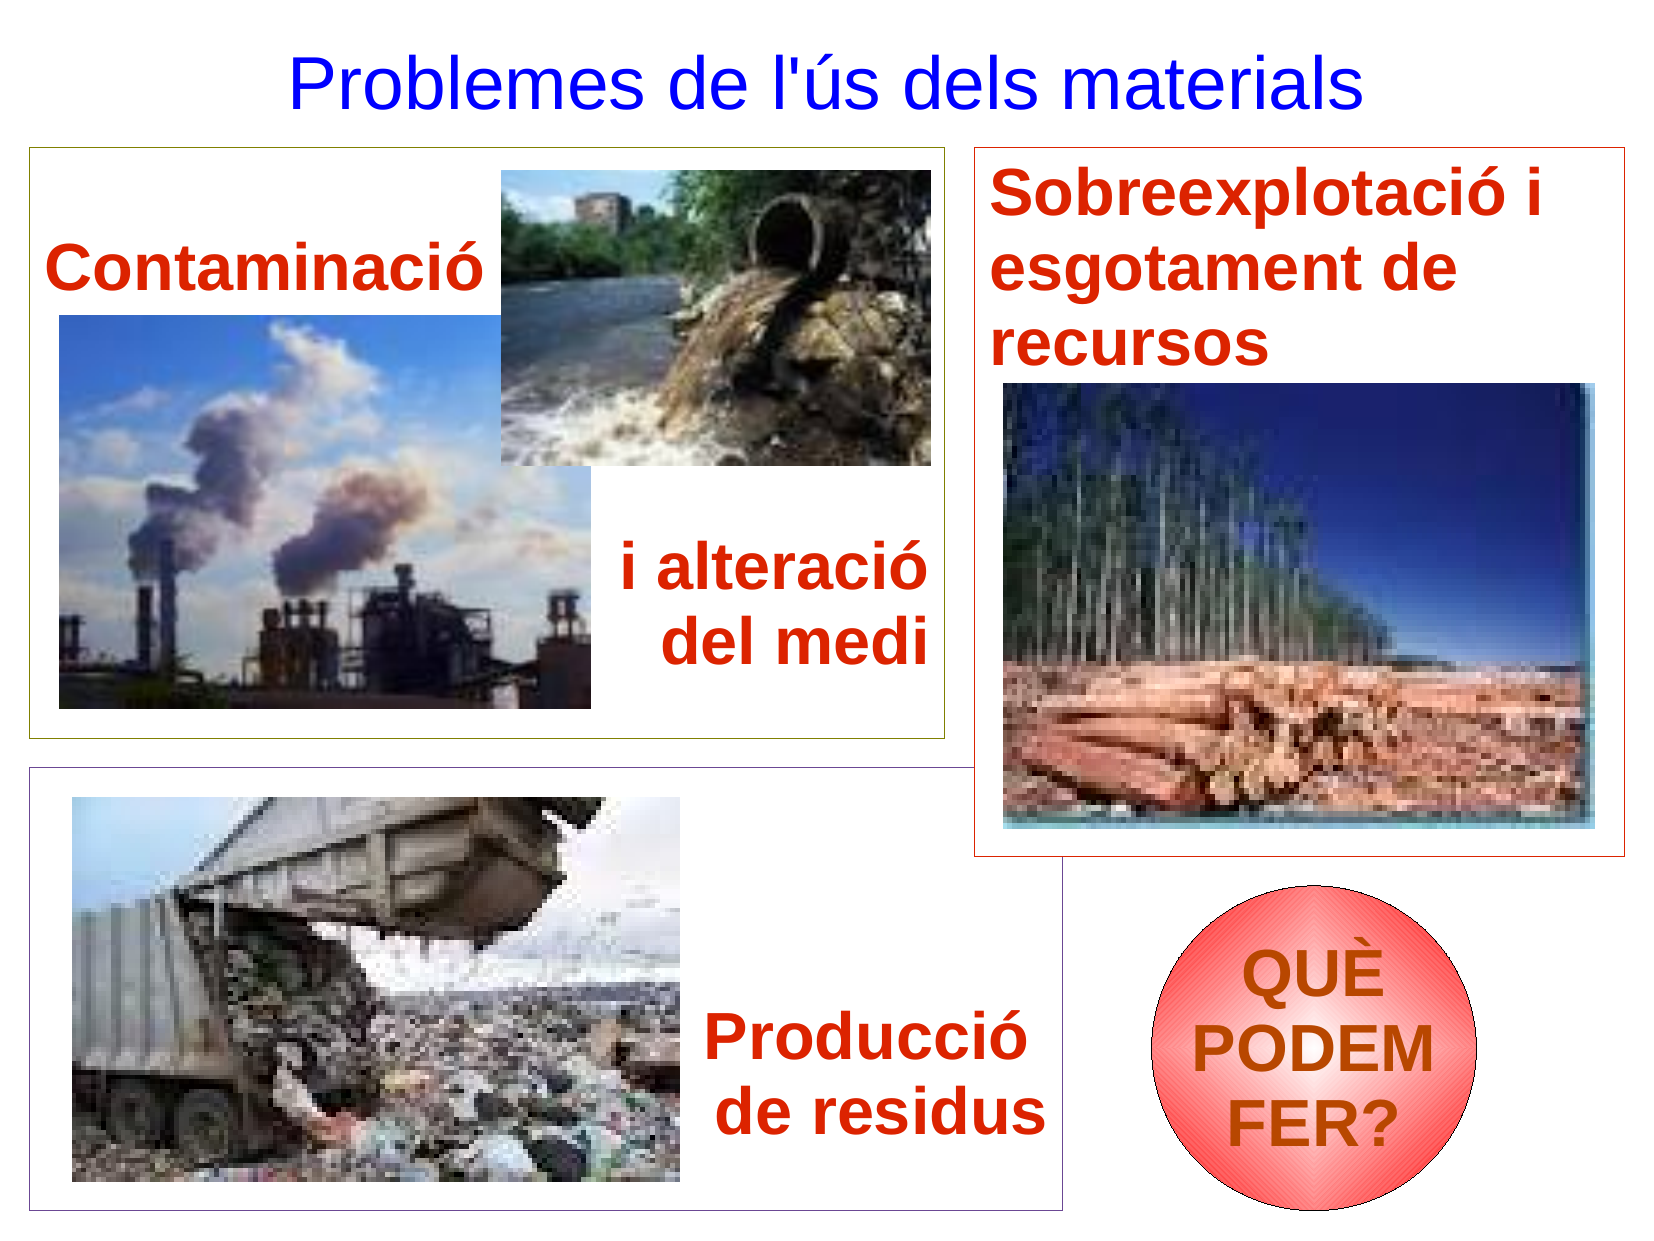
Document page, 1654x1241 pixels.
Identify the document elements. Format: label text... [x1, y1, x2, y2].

title Problemes de l'ús dels materials [82, 41, 1571, 126]
picture [72, 797, 680, 1182]
text_box Producció de residus [29, 767, 1063, 1211]
text_box Contaminació i alteració del medi [29, 147, 945, 739]
picture [1003, 383, 1595, 829]
picture [501, 170, 931, 466]
text_box QUÈ PODEM FER? [1151, 885, 1477, 1211]
text_box Sobreexplotació i esgotament de recursos [974, 147, 1625, 857]
